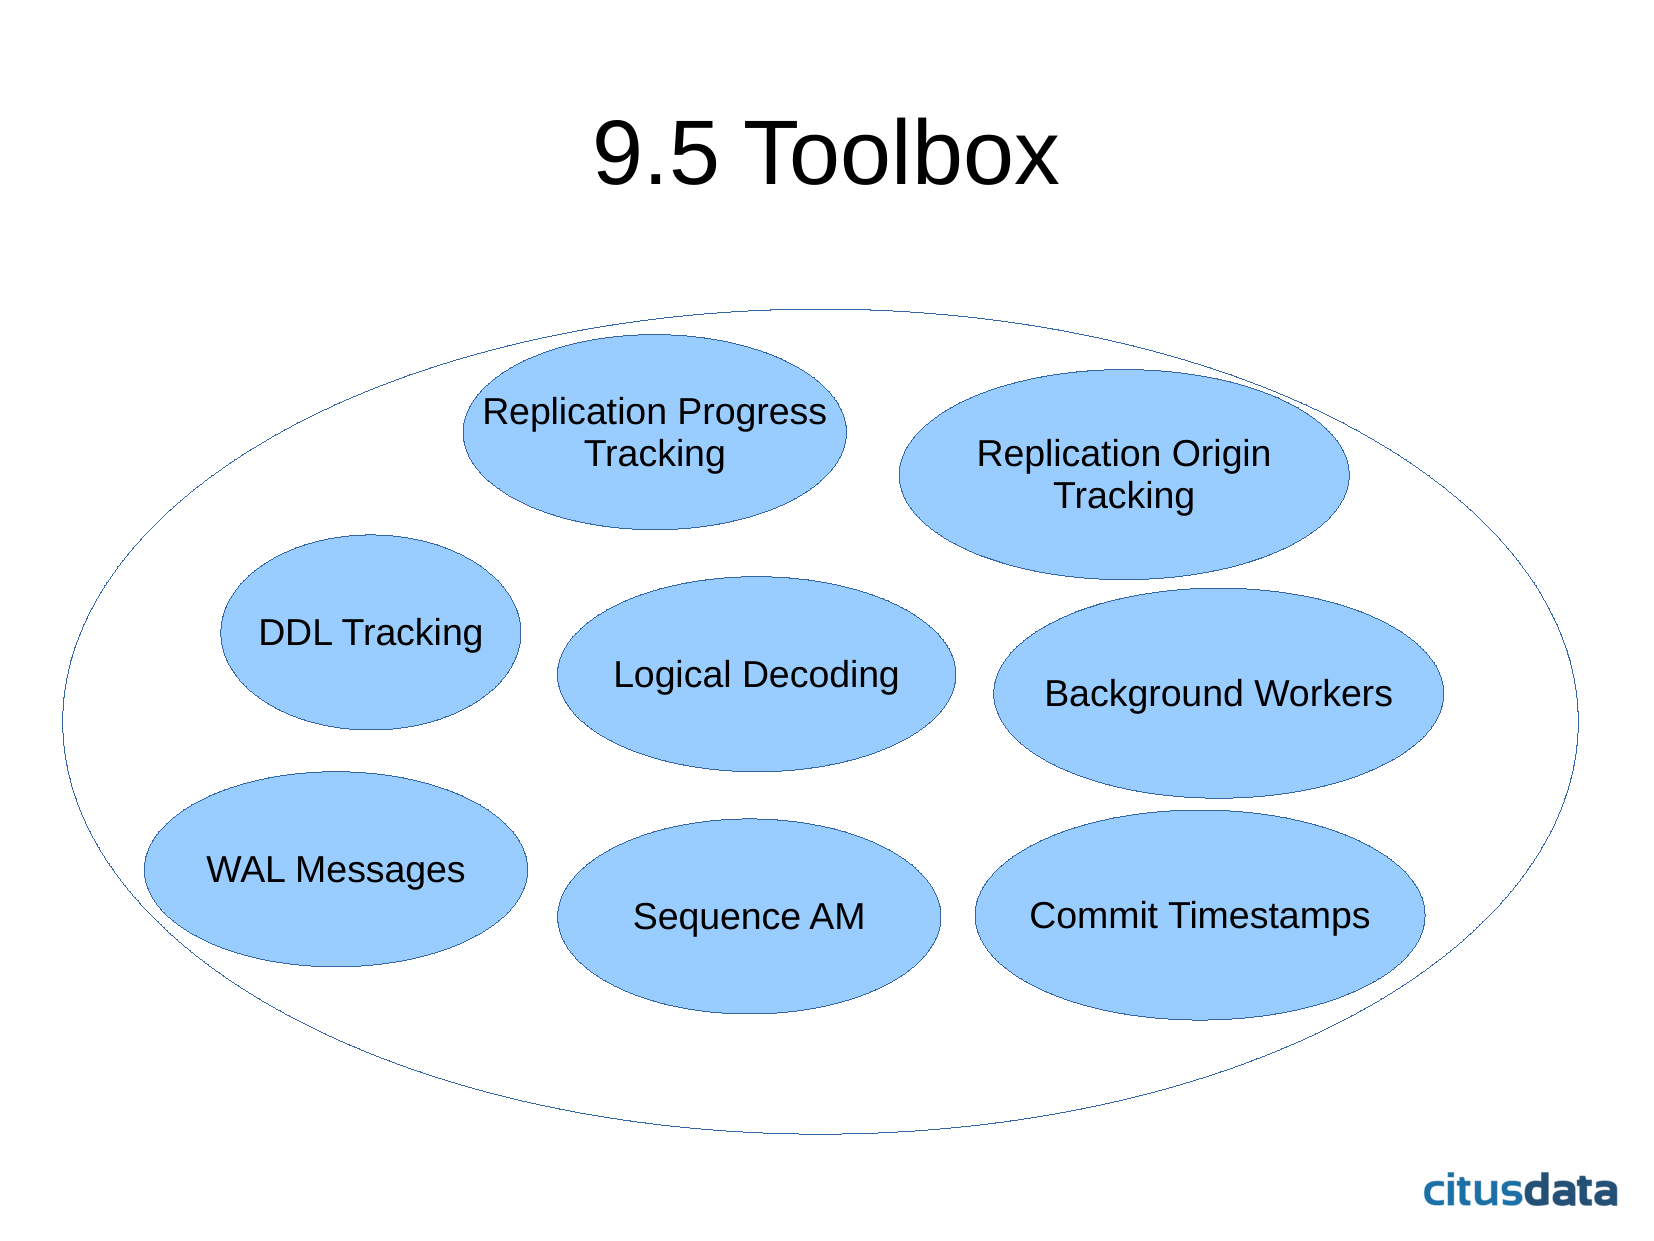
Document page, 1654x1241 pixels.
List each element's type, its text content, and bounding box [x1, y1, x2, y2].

text_box Commit Timestamps [975, 810, 1426, 1021]
text_box Replication Origin Tracking [899, 369, 1350, 580]
text_box Replication Progress Tracking [463, 334, 847, 530]
text_box DDL Tracking [220, 534, 521, 730]
title 9.5 Toolbox [82, 49, 1571, 257]
text_box Background Workers [993, 588, 1444, 799]
text_box Sequence AM [557, 818, 941, 1014]
picture [1420, 1167, 1622, 1209]
text_box WAL Messages [144, 771, 528, 967]
text_box Logical Decoding [557, 576, 956, 772]
